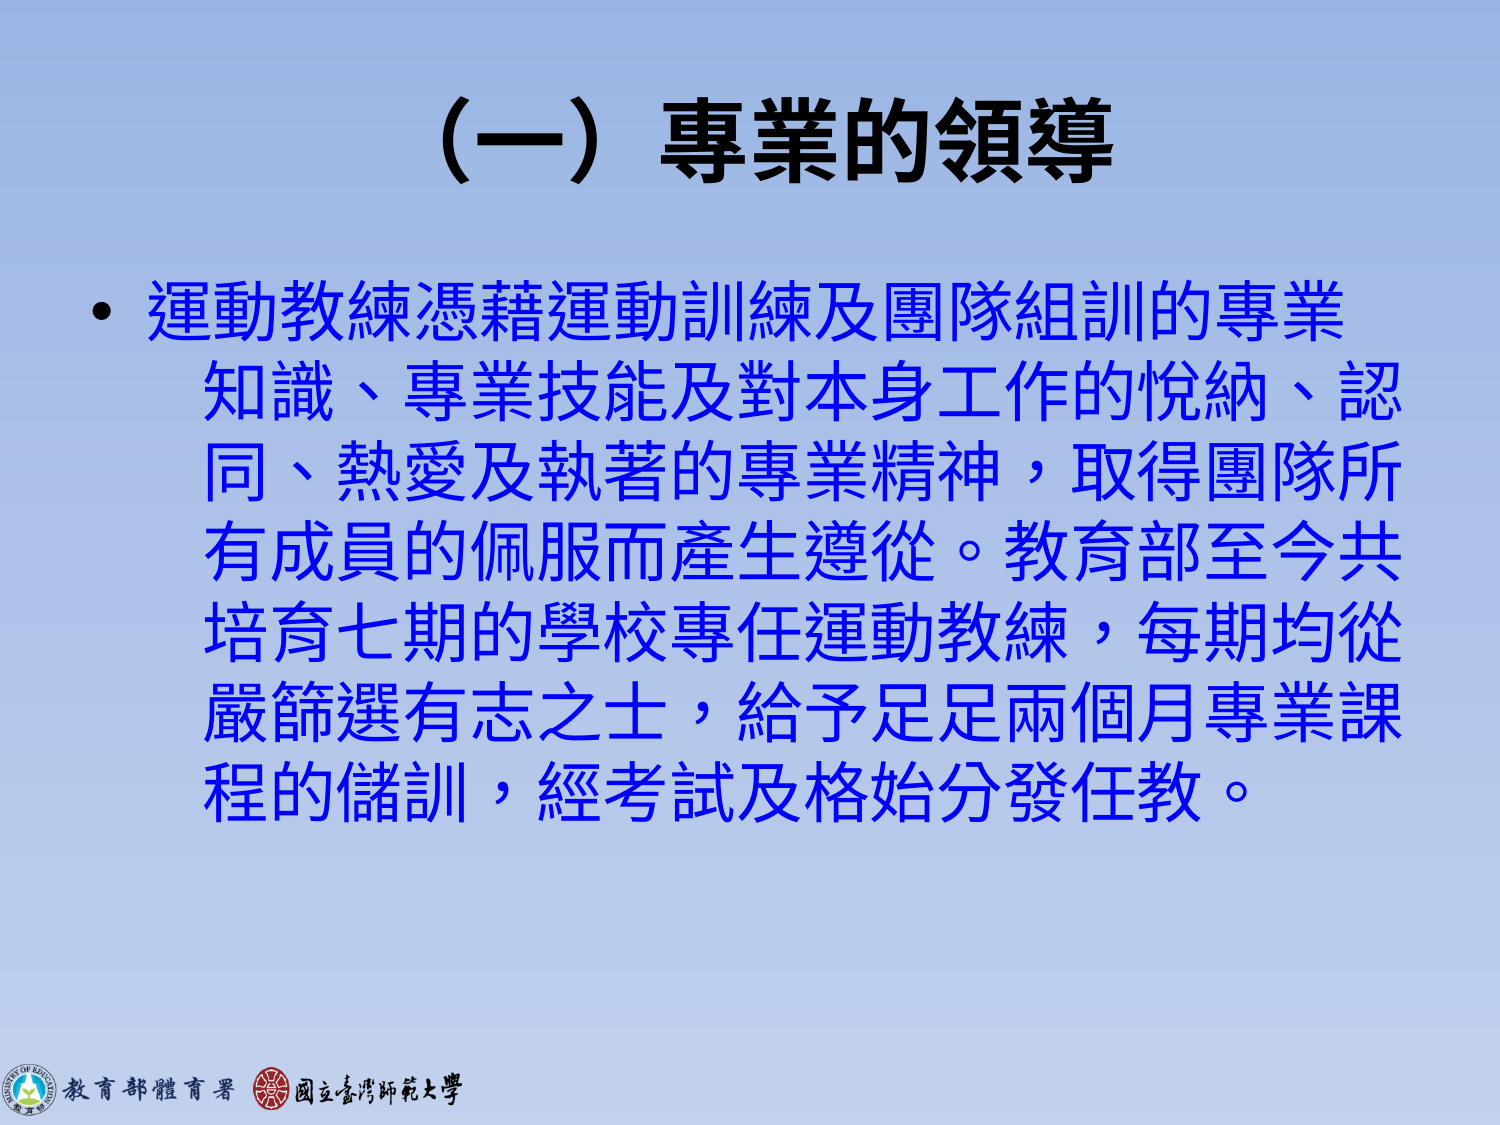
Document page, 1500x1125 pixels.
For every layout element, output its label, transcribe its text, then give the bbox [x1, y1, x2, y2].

title （一）專業的領導 [75, 45, 1426, 233]
list 運動教練憑藉運動訓練及團隊組訓的專業知識、專業技能及對本身工作的悅納、認同、熱愛及執著的專業精神，取得團隊所有成員的佩服而產生遵從。教育部至今共培育七期的學校專任運動教練，每期均從嚴篩選有志之士，給予足足兩個月專業課程的儲訓，經考試及格始分發任教。 [75, 262, 1426, 1005]
